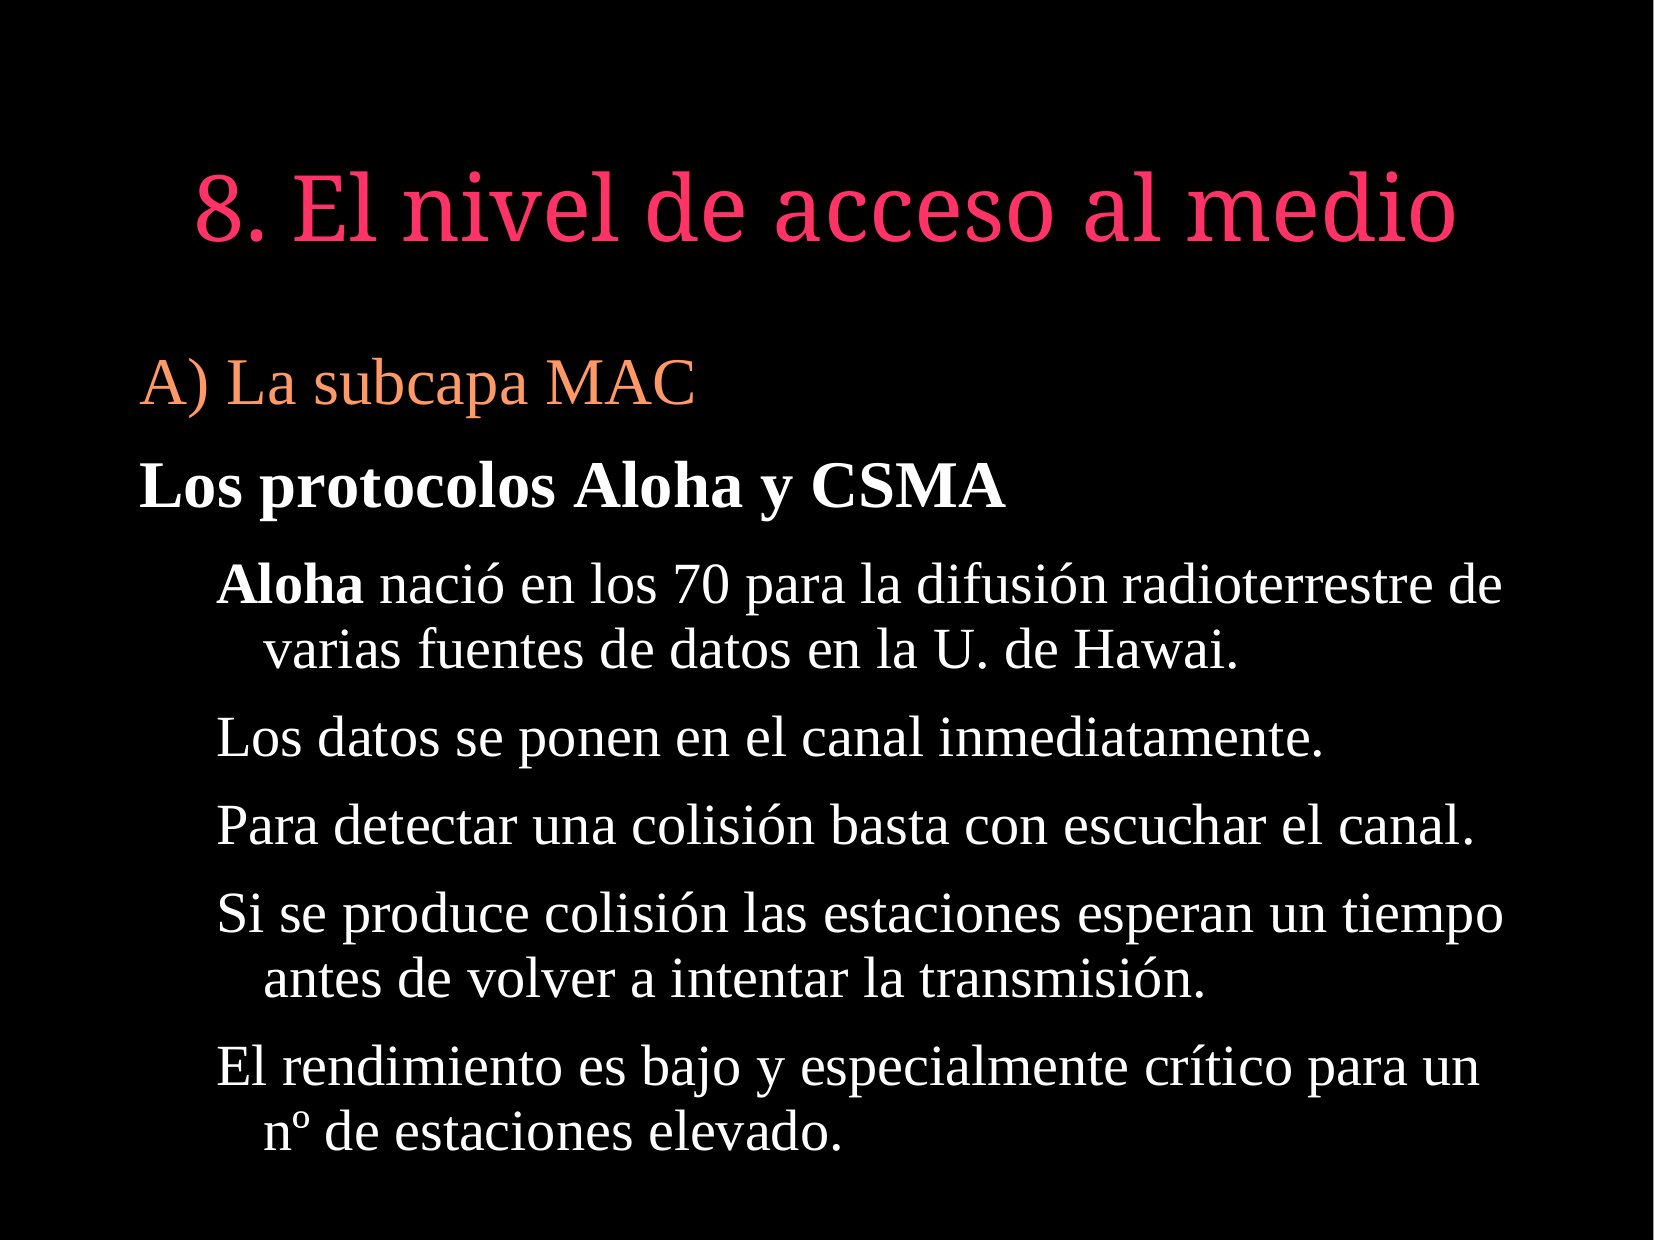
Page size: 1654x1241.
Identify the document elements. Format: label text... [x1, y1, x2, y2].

list A) La subcapa MAC Los protocolos Aloha y CSMA Aloha nació en los 70 para la difusión radioterrestre de varias fuentes de datos en la U. de Hawai. Los datos se ponen en el canal inmediatamente. Para detectar una colisión basta con escuchar el canal. Si se produce colisión las estaciones esperan un tiempo antes de volver a intentar la transmisión. El rendimiento es bajo y especialmente crítico para un nº de estaciones elevado. [121, 344, 1534, 1172]
title 8. El nivel de acceso al medio [121, 102, 1534, 311]
